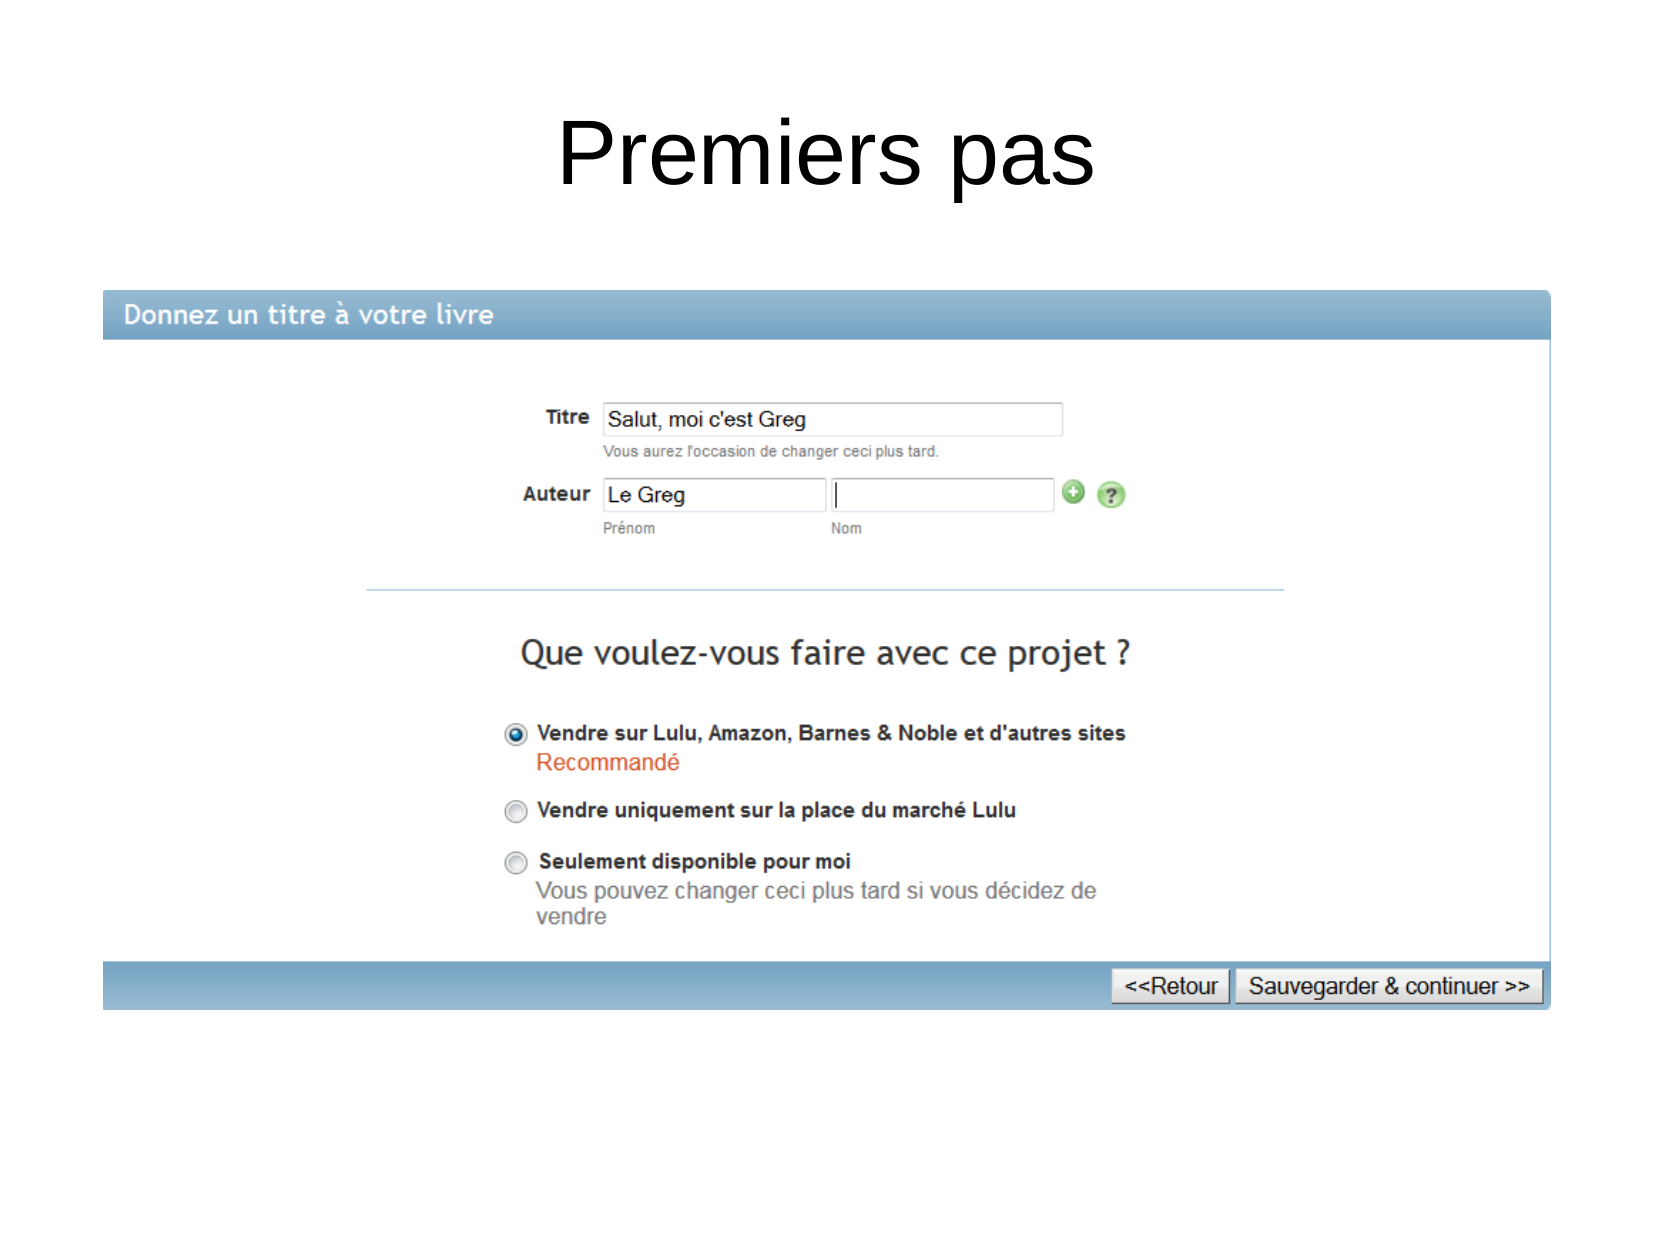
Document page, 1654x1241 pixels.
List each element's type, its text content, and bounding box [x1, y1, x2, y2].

title Premiers pas [82, 49, 1571, 257]
picture [103, 290, 1551, 1010]
